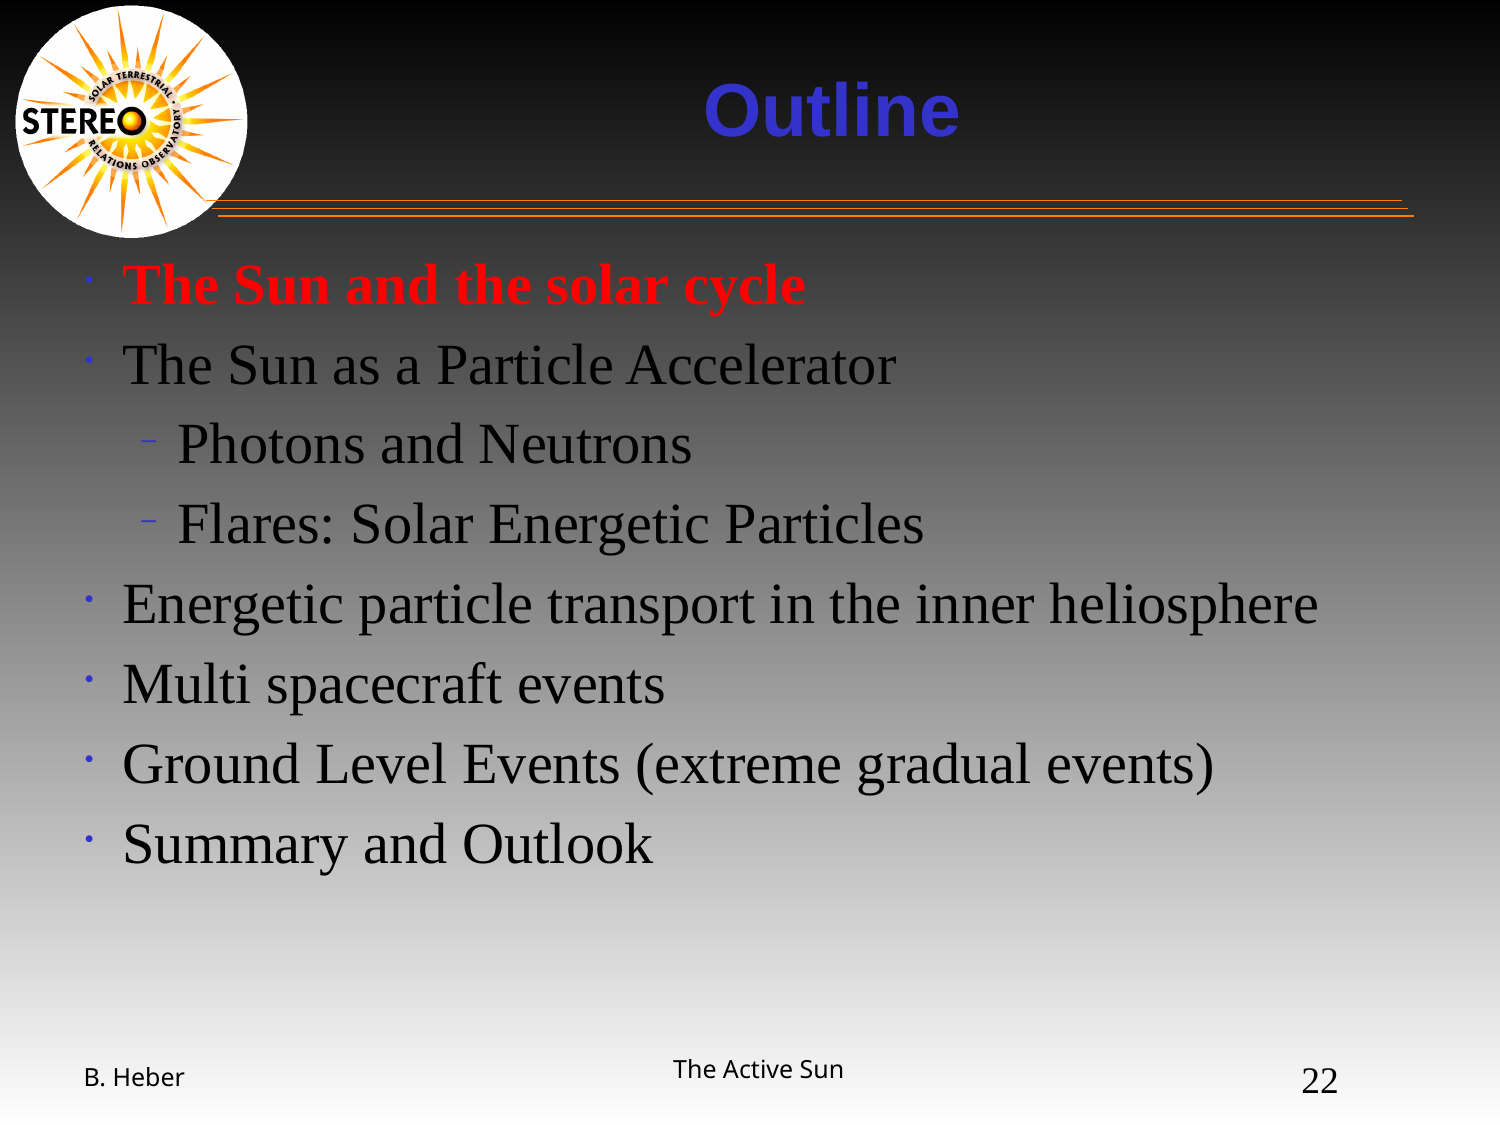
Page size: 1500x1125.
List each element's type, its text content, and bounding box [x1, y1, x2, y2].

slide_number <number><number> [1286, 1052, 1370, 1098]
picture [10, 2, 248, 239]
list The Sun and the solar cycle The Sun as a Particle Accelerator Photons and Neutrons Flares: Solar Energetic Particles Energetic particle transport in the inner heliosphere Multi spacecraft events Ground Level Events (extreme gradual events) Summary and Outlook [70, 253, 1403, 1040]
title Outline [258, 62, 1406, 168]
